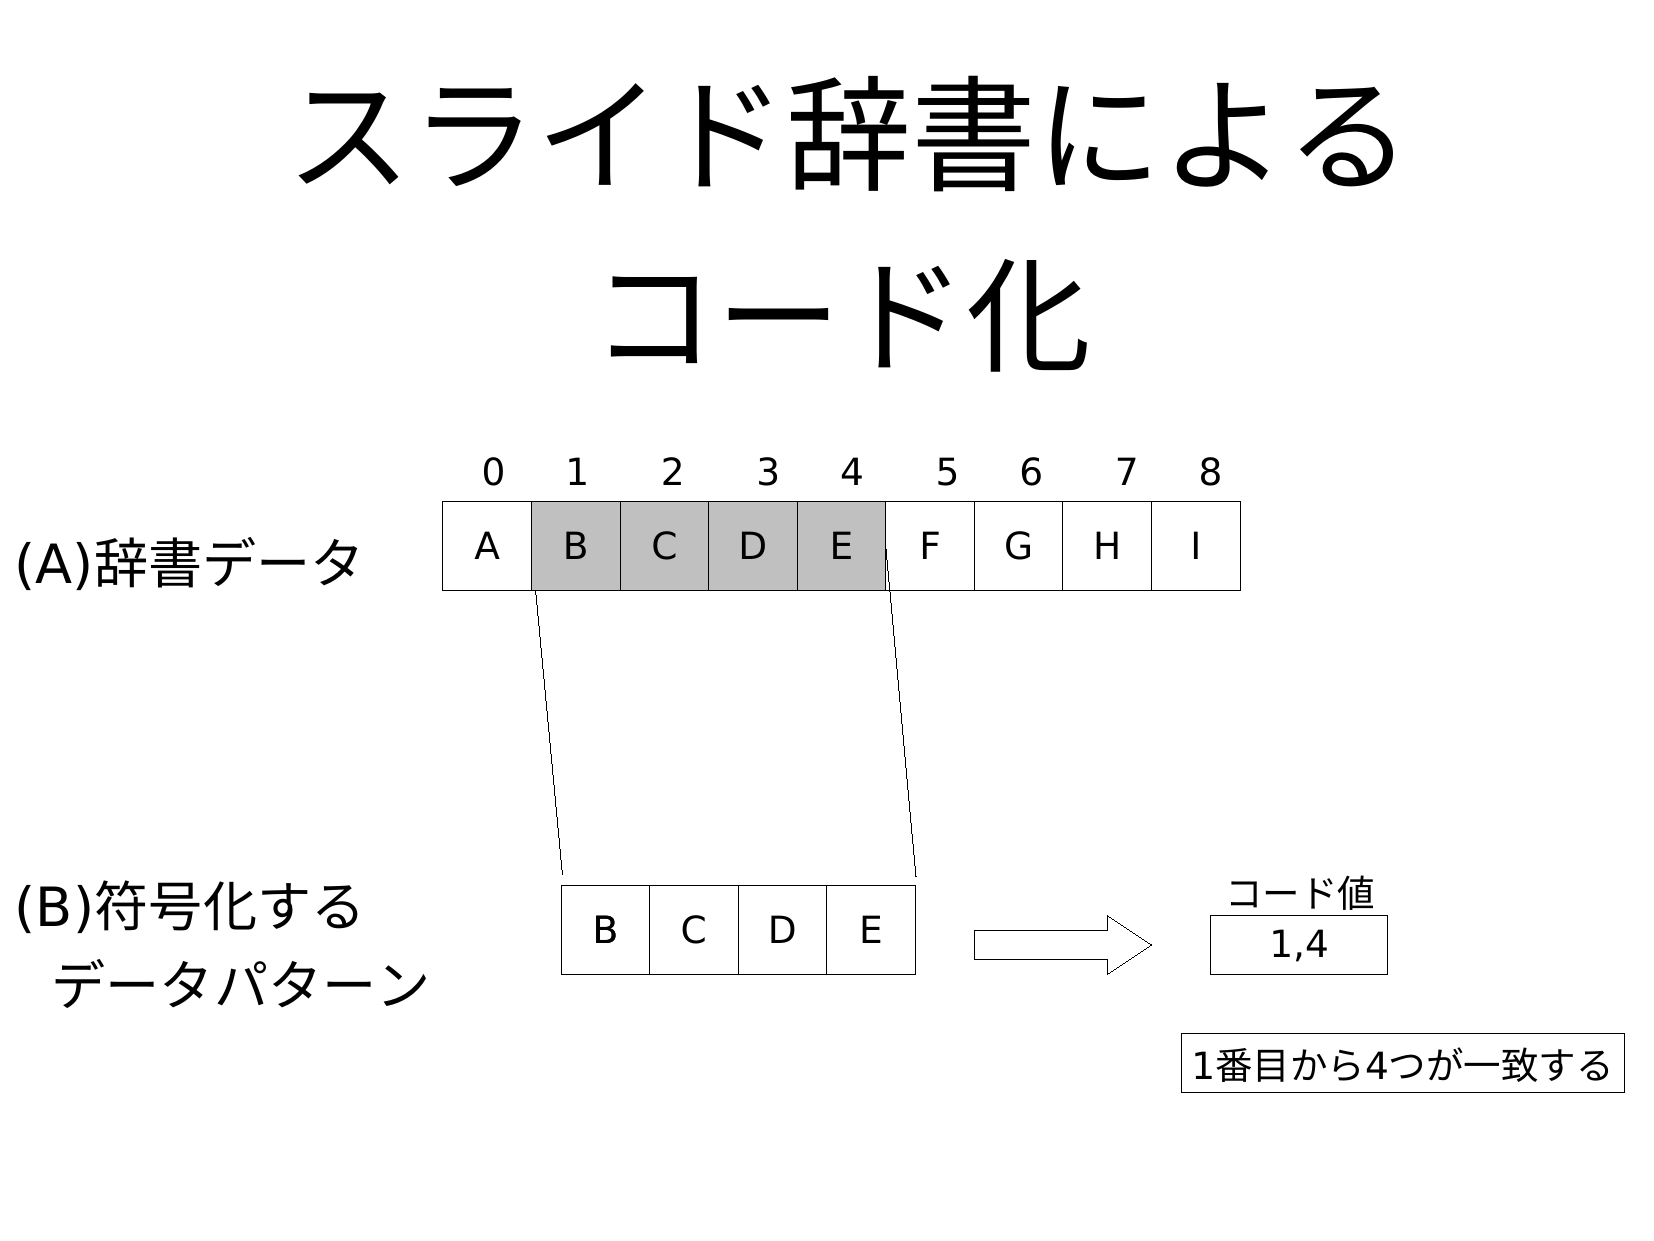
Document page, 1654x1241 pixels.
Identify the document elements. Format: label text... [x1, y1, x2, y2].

text_box E [797, 501, 885, 591]
text_box スライド辞書による コード化 [88, 29, 1595, 295]
text_box B [561, 885, 649, 975]
text_box D [739, 885, 827, 975]
text_box (A)辞書データ [0, 512, 442, 591]
text_box 1番目から4つが一致する [1181, 1033, 1625, 1093]
text_box G [975, 545, 1062, 591]
text_box D [745, 545, 761, 556]
text_box F [885, 501, 975, 591]
text_box C [621, 545, 708, 591]
text_box A [442, 545, 531, 591]
text_box C [649, 885, 739, 975]
text_box A [482, 545, 492, 549]
text_box G [1010, 545, 1026, 556]
text_box I [1151, 545, 1241, 591]
text_box D [708, 545, 797, 591]
text_box (B)符号化する データパターン [0, 856, 591, 989]
text_box B [531, 501, 621, 591]
text_box 0 1 2 3 4 5 6 7 8 [442, 442, 1241, 545]
text_box コード値 [1210, 856, 1418, 909]
text_box 1,4 [1210, 915, 1388, 975]
text_box E [827, 885, 916, 975]
text_box H [1062, 545, 1151, 591]
